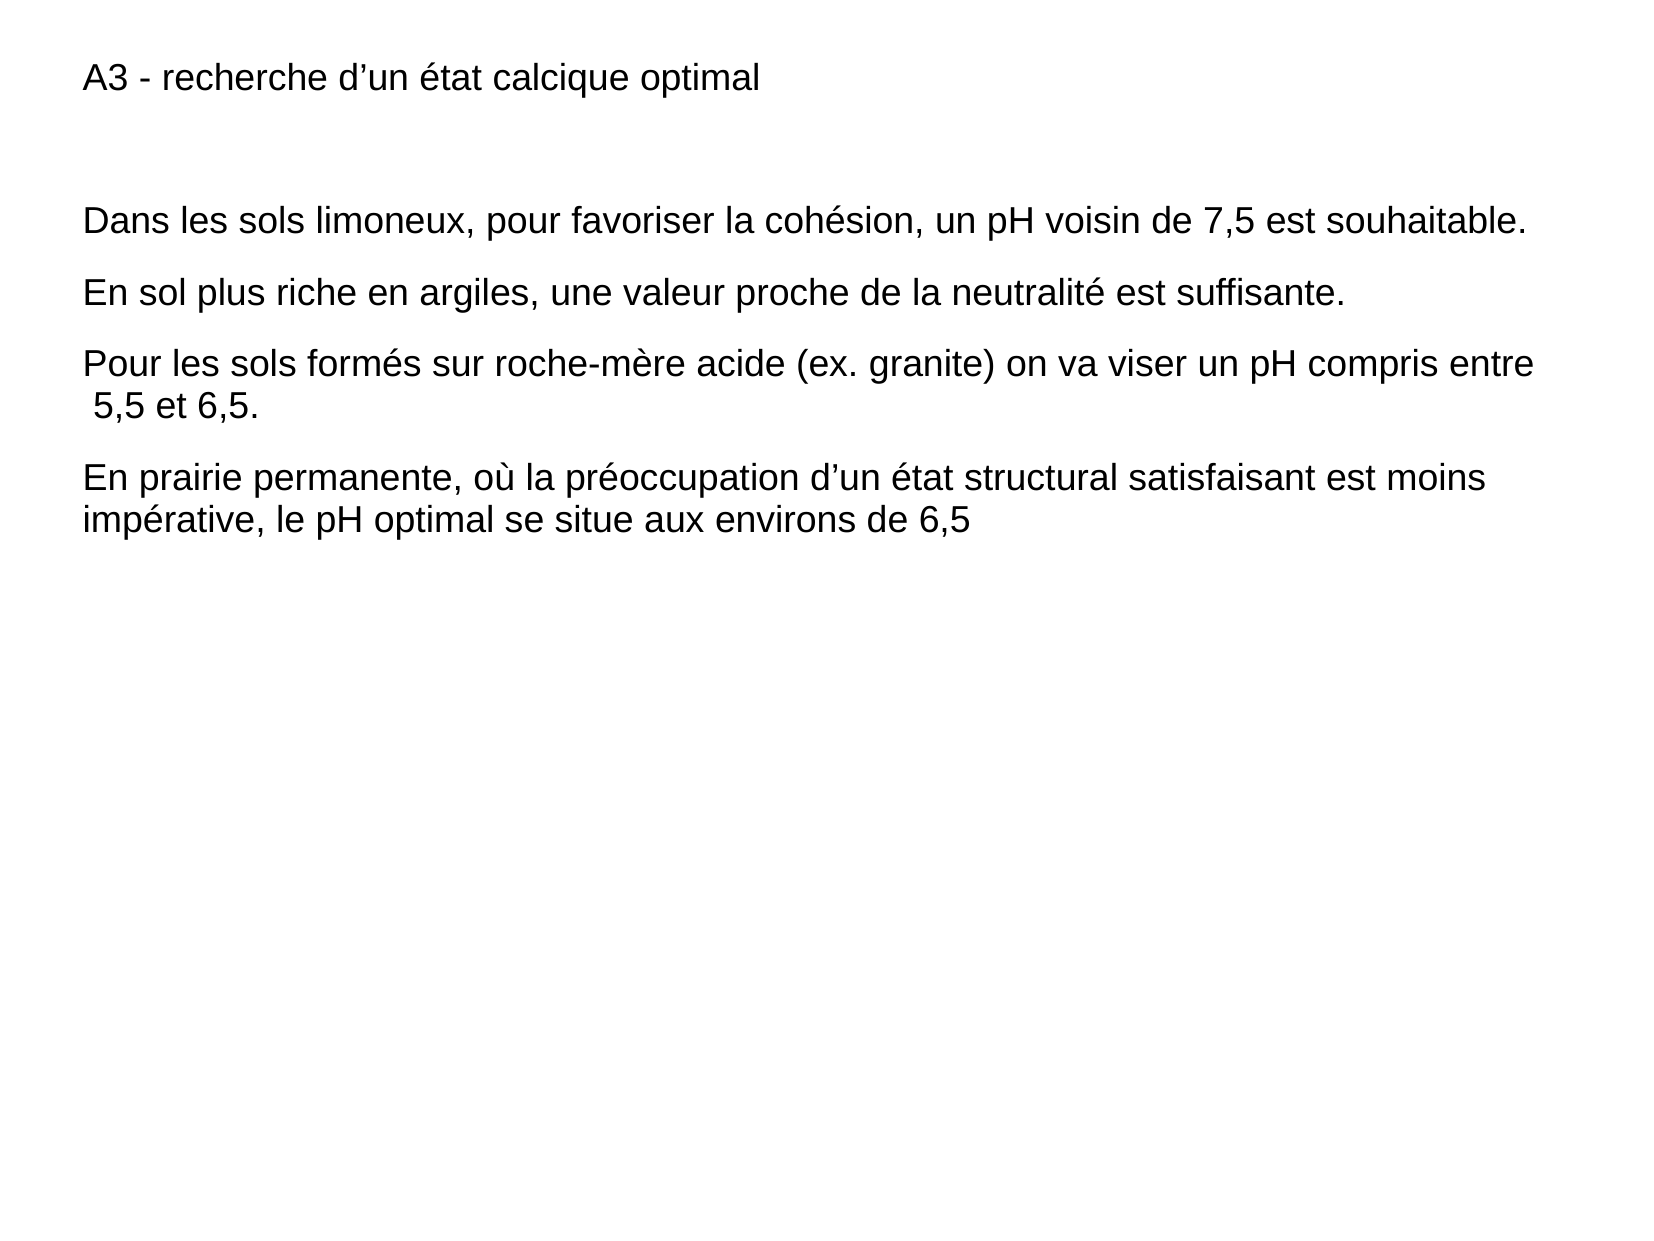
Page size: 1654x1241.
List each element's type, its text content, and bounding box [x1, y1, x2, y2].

list A3 - recherche d’un état calcique optimal Dans les sols limoneux, pour favoriser la cohésion, un pH voisin de 7,5 est souhaitable. En sol plus riche en argiles, une valeur proche de la neutralité est suffisante. Pour les sols formés sur roche-mère acide (ex. granite) on va viser un pH compris entre 5,5 et 6,5. En prairie permanente, où la préoccupation d’un état structural satisfaisant est moins impérative, le pH optimal se situe aux environs de 6,5 [82, 56, 1538, 1010]
